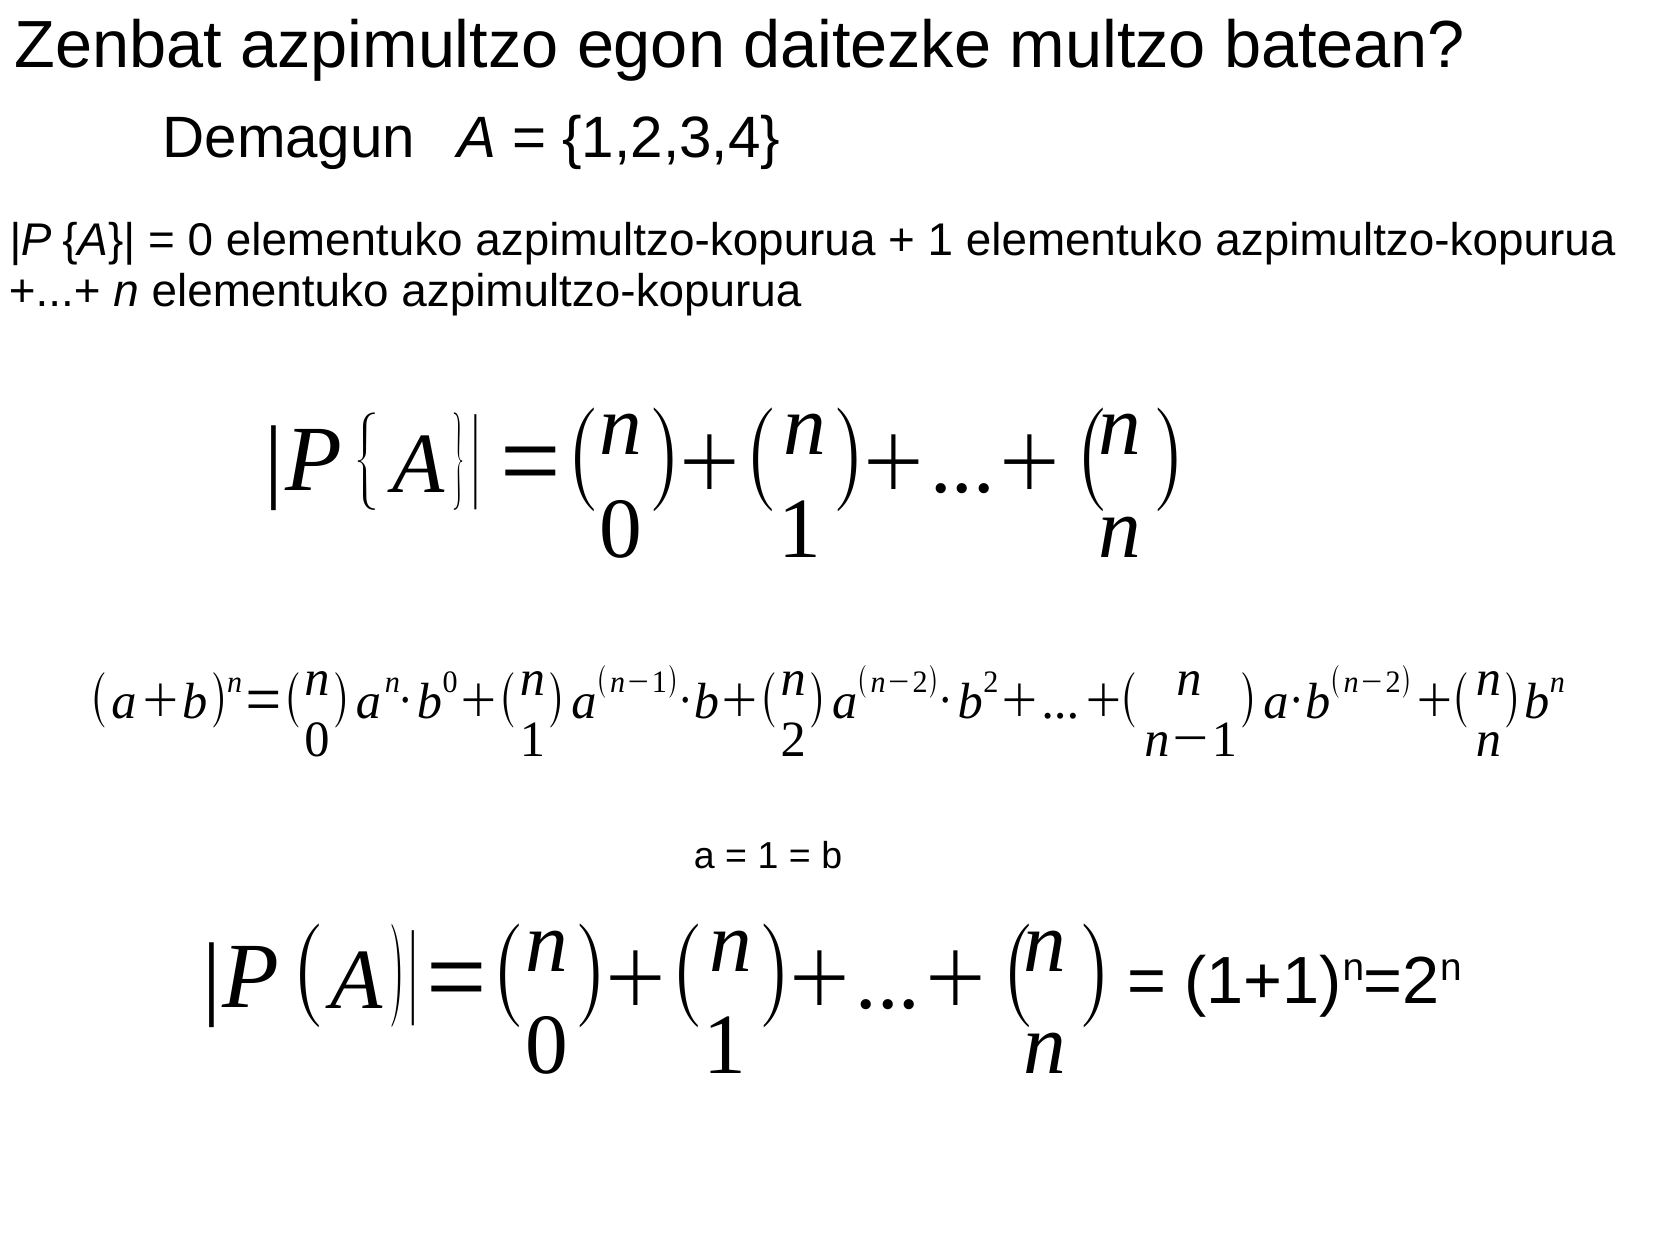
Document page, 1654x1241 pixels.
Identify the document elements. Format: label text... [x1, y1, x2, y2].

text_box  [668, 668, 678, 699]
text_box  [333, 677, 349, 729]
text_box  [675, 423, 745, 511]
text_box − [1359, 668, 1385, 699]
text_box ( [1076, 423, 1110, 511]
text_box  [1414, 677, 1453, 729]
text_box  [785, 940, 854, 1027]
text_box |P [259, 407, 342, 512]
text_box b [1524, 672, 1550, 730]
text_box = (1+1)n=2n [1112, 935, 1477, 1028]
text_box n [610, 665, 626, 700]
text_box )| [389, 940, 423, 1027]
text_box n [384, 665, 401, 700]
text_box 1 [1211, 711, 1238, 768]
text_box n [599, 377, 643, 474]
text_box  [500, 677, 517, 729]
text_box = [423, 940, 491, 1027]
text_box n [1144, 711, 1170, 768]
text_box |P [197, 923, 280, 1028]
text_box  [719, 677, 760, 729]
text_box ⋅ [671, 677, 693, 729]
text_box ( [567, 423, 601, 511]
text_box b [957, 672, 983, 730]
text_box  [140, 677, 181, 729]
text_box 2 [1385, 665, 1401, 700]
text_box  [597, 668, 607, 699]
text_box  [1401, 668, 1412, 699]
text_box = [243, 677, 284, 729]
text_box  [91, 677, 108, 729]
text_box  [995, 423, 1064, 511]
text_box A [392, 415, 445, 512]
text_box Zenbat azpimultzo egon daitezke multzo batean? [0, 0, 1481, 90]
text_box n [1098, 377, 1142, 474]
text_box n [1549, 665, 1565, 700]
text_box a [571, 672, 597, 730]
text_box  [928, 668, 938, 699]
text_box  [1453, 677, 1469, 729]
text_box − [1170, 715, 1211, 767]
text_box  [601, 940, 670, 1027]
text_box  [1330, 668, 1341, 699]
text_box  [1504, 677, 1521, 729]
text_box n [304, 650, 330, 707]
text_box  [920, 940, 990, 1027]
text_box − [886, 668, 911, 699]
text_box ( [671, 940, 705, 1027]
text_box 1 [704, 997, 748, 1093]
text_box ) [1152, 423, 1186, 511]
text_box  [859, 423, 929, 511]
text_box ) [832, 423, 859, 511]
text_box ⋅ [931, 677, 957, 729]
text_box ⋅ [391, 677, 416, 729]
text_box ) [1078, 940, 1111, 1027]
text_box ... [855, 932, 921, 1028]
text_box  [1083, 677, 1121, 729]
text_box 1 [651, 665, 668, 700]
text_box ) [758, 940, 785, 1027]
text_box n [1023, 997, 1067, 1093]
text_box a [111, 672, 137, 730]
text_box a [355, 672, 382, 730]
text_box a = 1 = b [679, 826, 858, 884]
text_box |P {A}| = 0 elementuko azpimultzo-kopurua + 1 elementuko azpimultzo-kopurua +...+ n elementuko azpimultzo-kopurua [0, 206, 1654, 325]
text_box  [284, 677, 301, 729]
text_box n [1023, 894, 1067, 990]
text_box  [809, 677, 826, 729]
text_box  [857, 668, 868, 699]
text_box 0 [442, 665, 458, 700]
text_box n [709, 894, 753, 990]
text_box b [693, 672, 720, 730]
text_box A [330, 932, 383, 1028]
text_box ) [648, 423, 675, 511]
text_box ... [1041, 672, 1080, 730]
text_box 1 [778, 480, 822, 577]
text_box 2 [780, 711, 807, 768]
text_box ) [574, 940, 601, 1027]
text_box − [626, 668, 651, 699]
text_box n [1475, 711, 1502, 768]
text_box b [1305, 672, 1331, 730]
text_box ⋅ [1282, 677, 1305, 729]
text_box 2 [912, 665, 928, 700]
text_box n [1343, 665, 1360, 700]
text_box n [227, 665, 243, 700]
text_box n [870, 665, 886, 700]
text_box b [416, 672, 443, 730]
text_box ... [930, 415, 995, 512]
text_box }| [452, 423, 485, 511]
text_box a [832, 672, 858, 730]
text_box a [1263, 672, 1289, 730]
text_box  [1121, 677, 1138, 729]
text_box 2 [983, 665, 999, 700]
text_box  [548, 677, 565, 729]
text_box 0 [525, 997, 569, 1093]
text_box ( [292, 940, 325, 1027]
text_box Demagun A = {1,2,3,4} [147, 97, 798, 178]
text_box n [519, 650, 546, 707]
text_box { [354, 423, 388, 511]
text_box  [211, 677, 227, 729]
text_box n [1176, 650, 1202, 707]
text_box n [1098, 480, 1142, 577]
text_box b [182, 672, 208, 730]
text_box  [458, 677, 500, 729]
text_box 1 [519, 711, 546, 768]
text_box  [1240, 677, 1257, 729]
text_box 0 [304, 711, 330, 768]
text_box  [999, 677, 1040, 729]
text_box 0 [599, 480, 643, 577]
text_box n [525, 894, 569, 990]
text_box ( [745, 423, 779, 511]
text_box  [761, 677, 778, 729]
text_box = [496, 423, 566, 511]
text_box n [780, 650, 807, 707]
text_box n [1475, 650, 1502, 707]
text_box ( [492, 940, 526, 1027]
text_box ( [1002, 940, 1036, 1027]
text_box n [784, 377, 828, 474]
